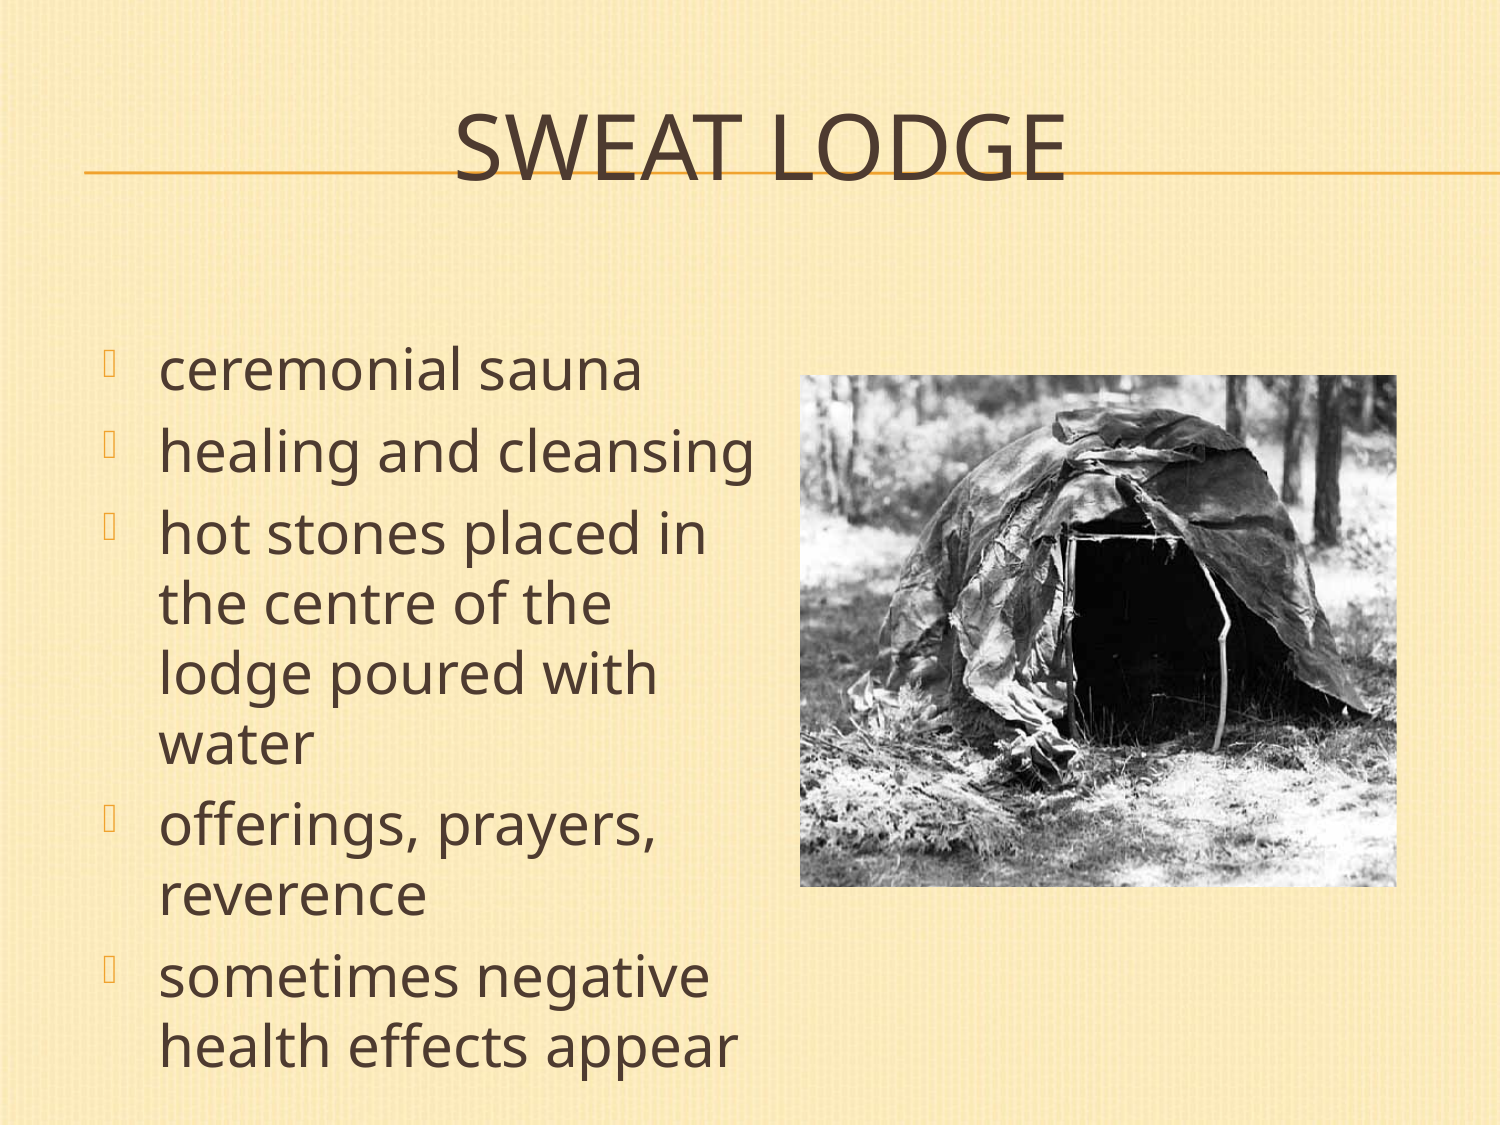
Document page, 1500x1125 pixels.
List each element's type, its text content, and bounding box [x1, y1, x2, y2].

list ceremonial sauna healing and cleansing hot stones placed in the centre of the lodge poured with water offerings, prayers, reverence sometimes negative health effects appear [87, 324, 775, 1038]
picture [0, 0, 1500, 1125]
title sweat lodge [49, 75, 1475, 213]
